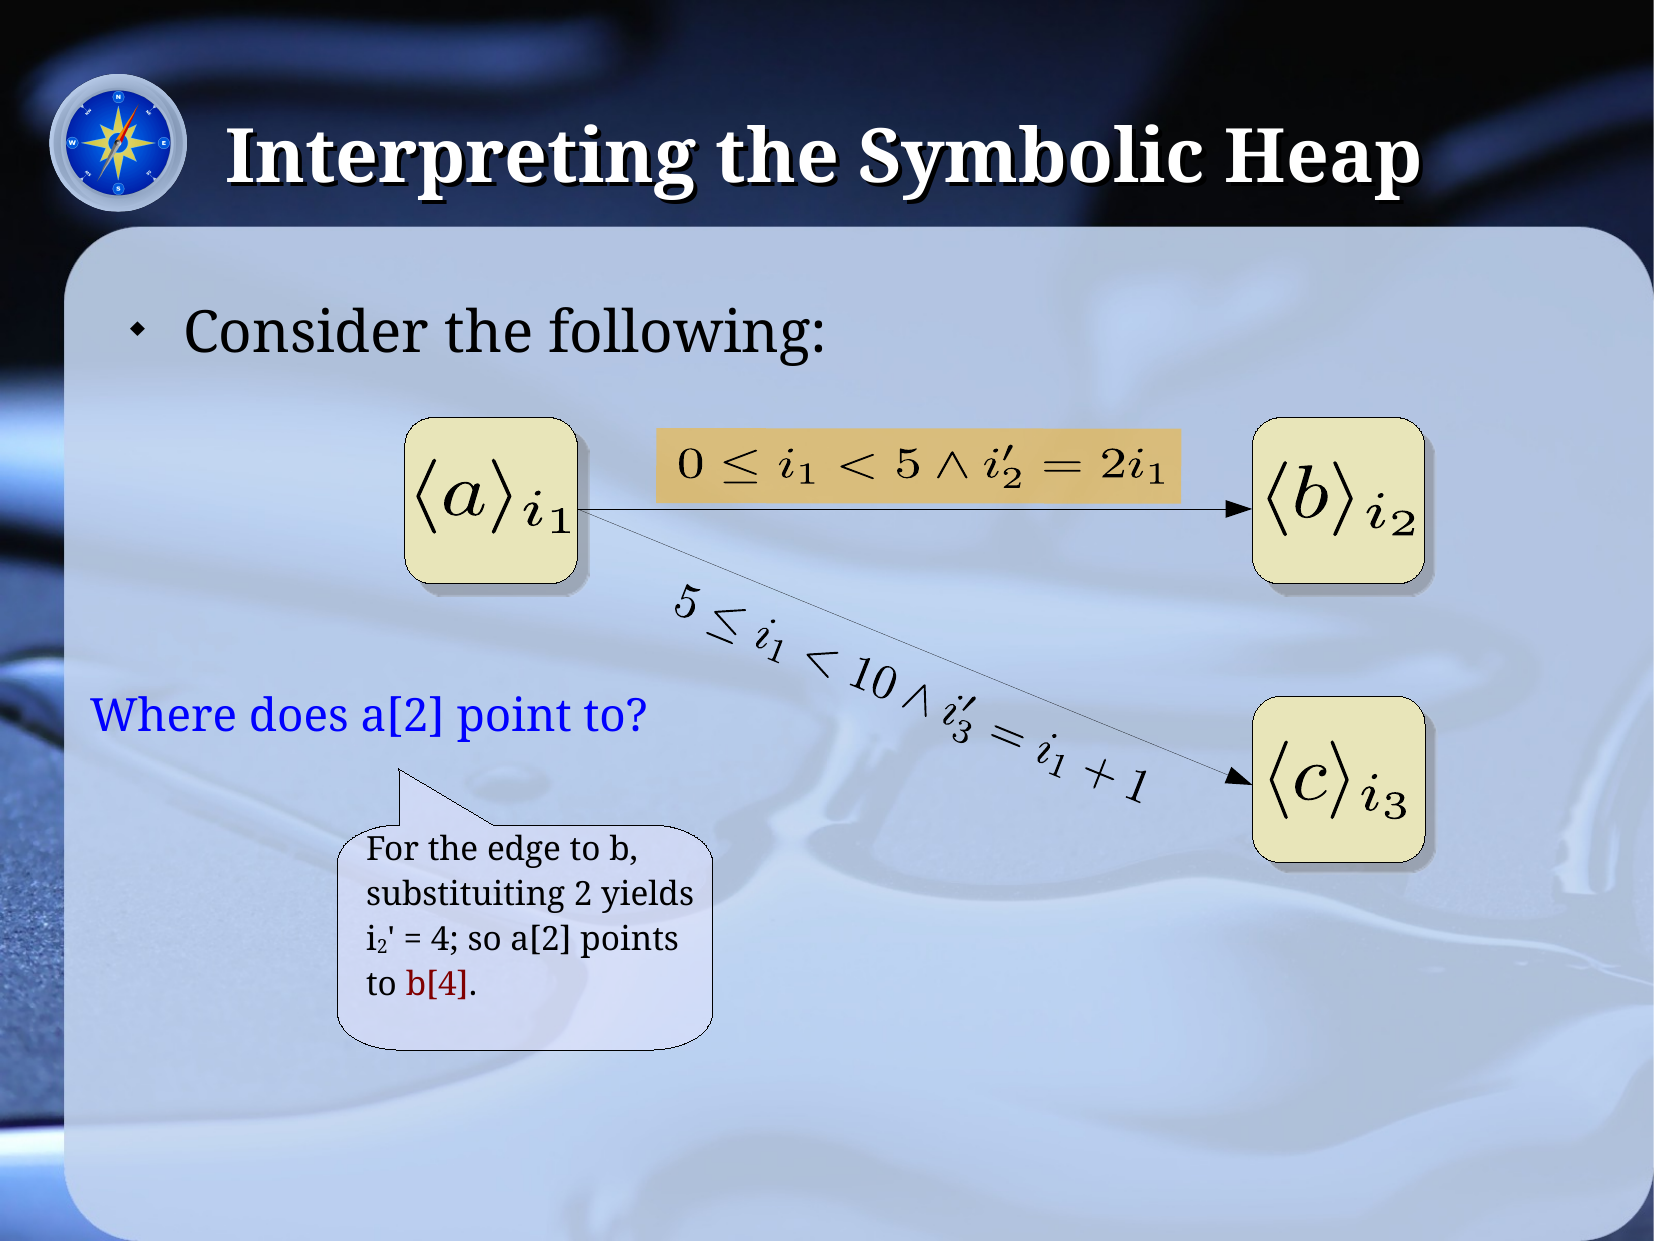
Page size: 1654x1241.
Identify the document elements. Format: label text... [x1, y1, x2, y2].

picture [0, 0, 1654, 1241]
text_box [1252, 417, 1425, 584]
text_box Where does a[2] point to? [75, 675, 676, 826]
list Consider the following: [112, 290, 1571, 1109]
text_box [404, 417, 578, 584]
text_box For the edge to b, substituiting 2 yields i2' = 4; so a[2] points to b[4]. [337, 768, 713, 1051]
text_box [1252, 696, 1426, 863]
title Interpreting the Symbolic Heap [225, 49, 1571, 257]
